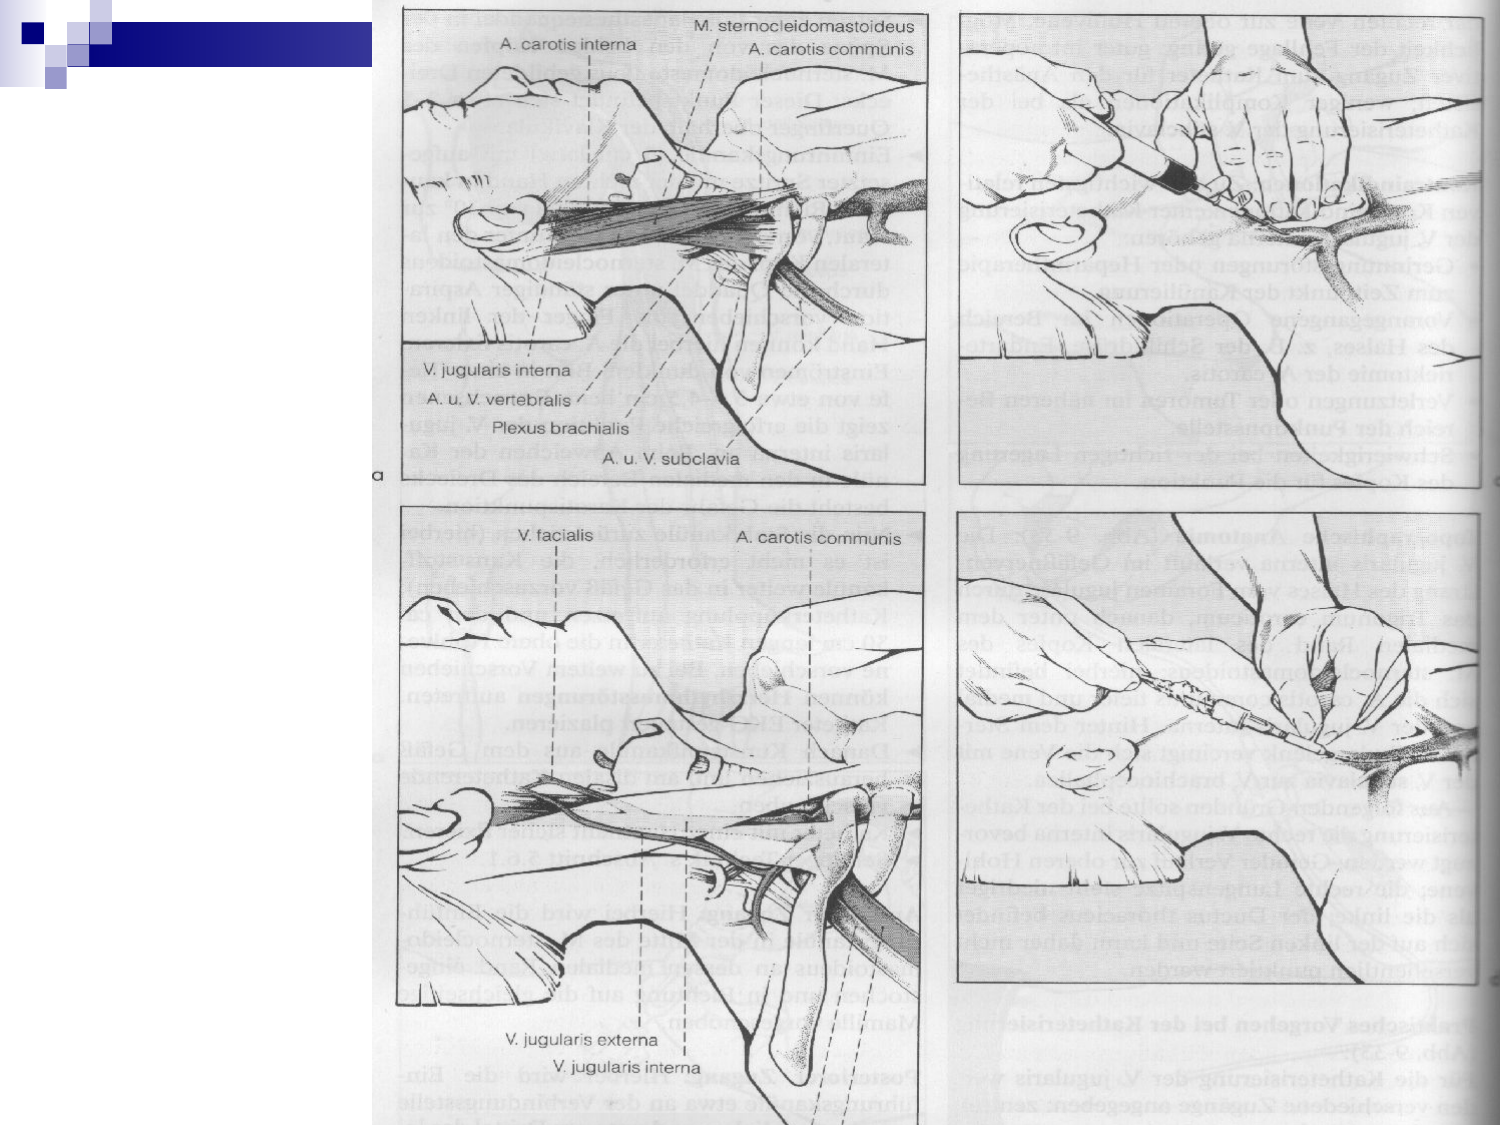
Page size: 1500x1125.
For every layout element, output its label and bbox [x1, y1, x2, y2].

picture [372, 0, 1500, 1125]
